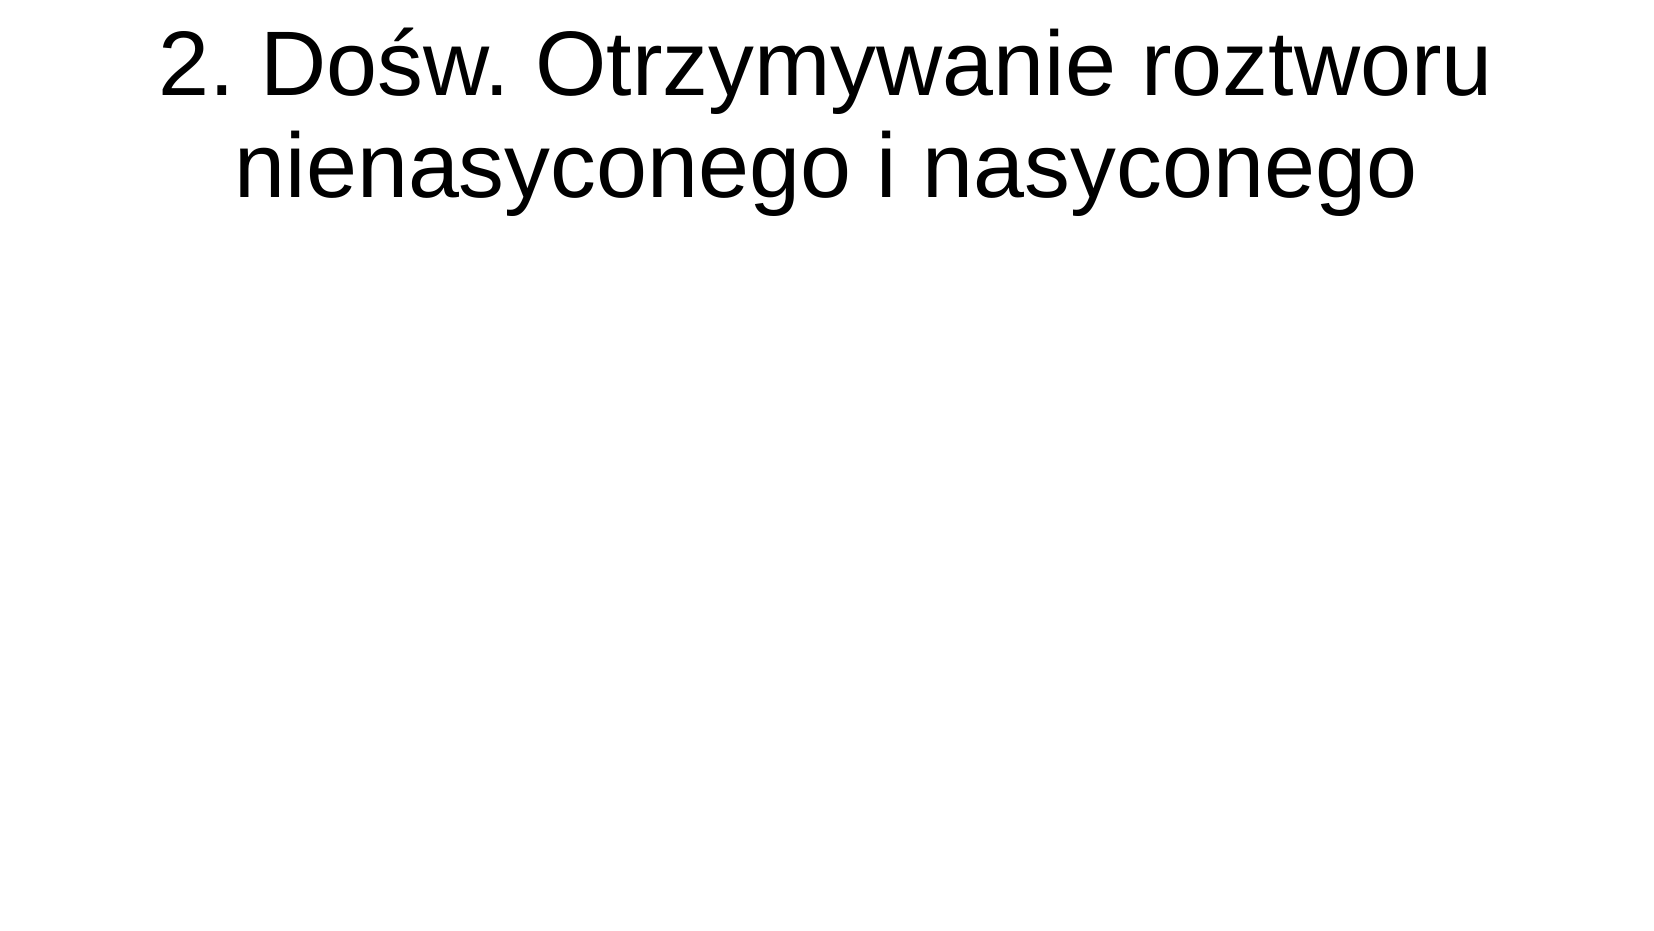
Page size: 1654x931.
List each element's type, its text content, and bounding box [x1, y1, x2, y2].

title 2. Dośw. Otrzymywanie roztworu nienasyconego i nasyconego [82, 12, 1571, 218]
